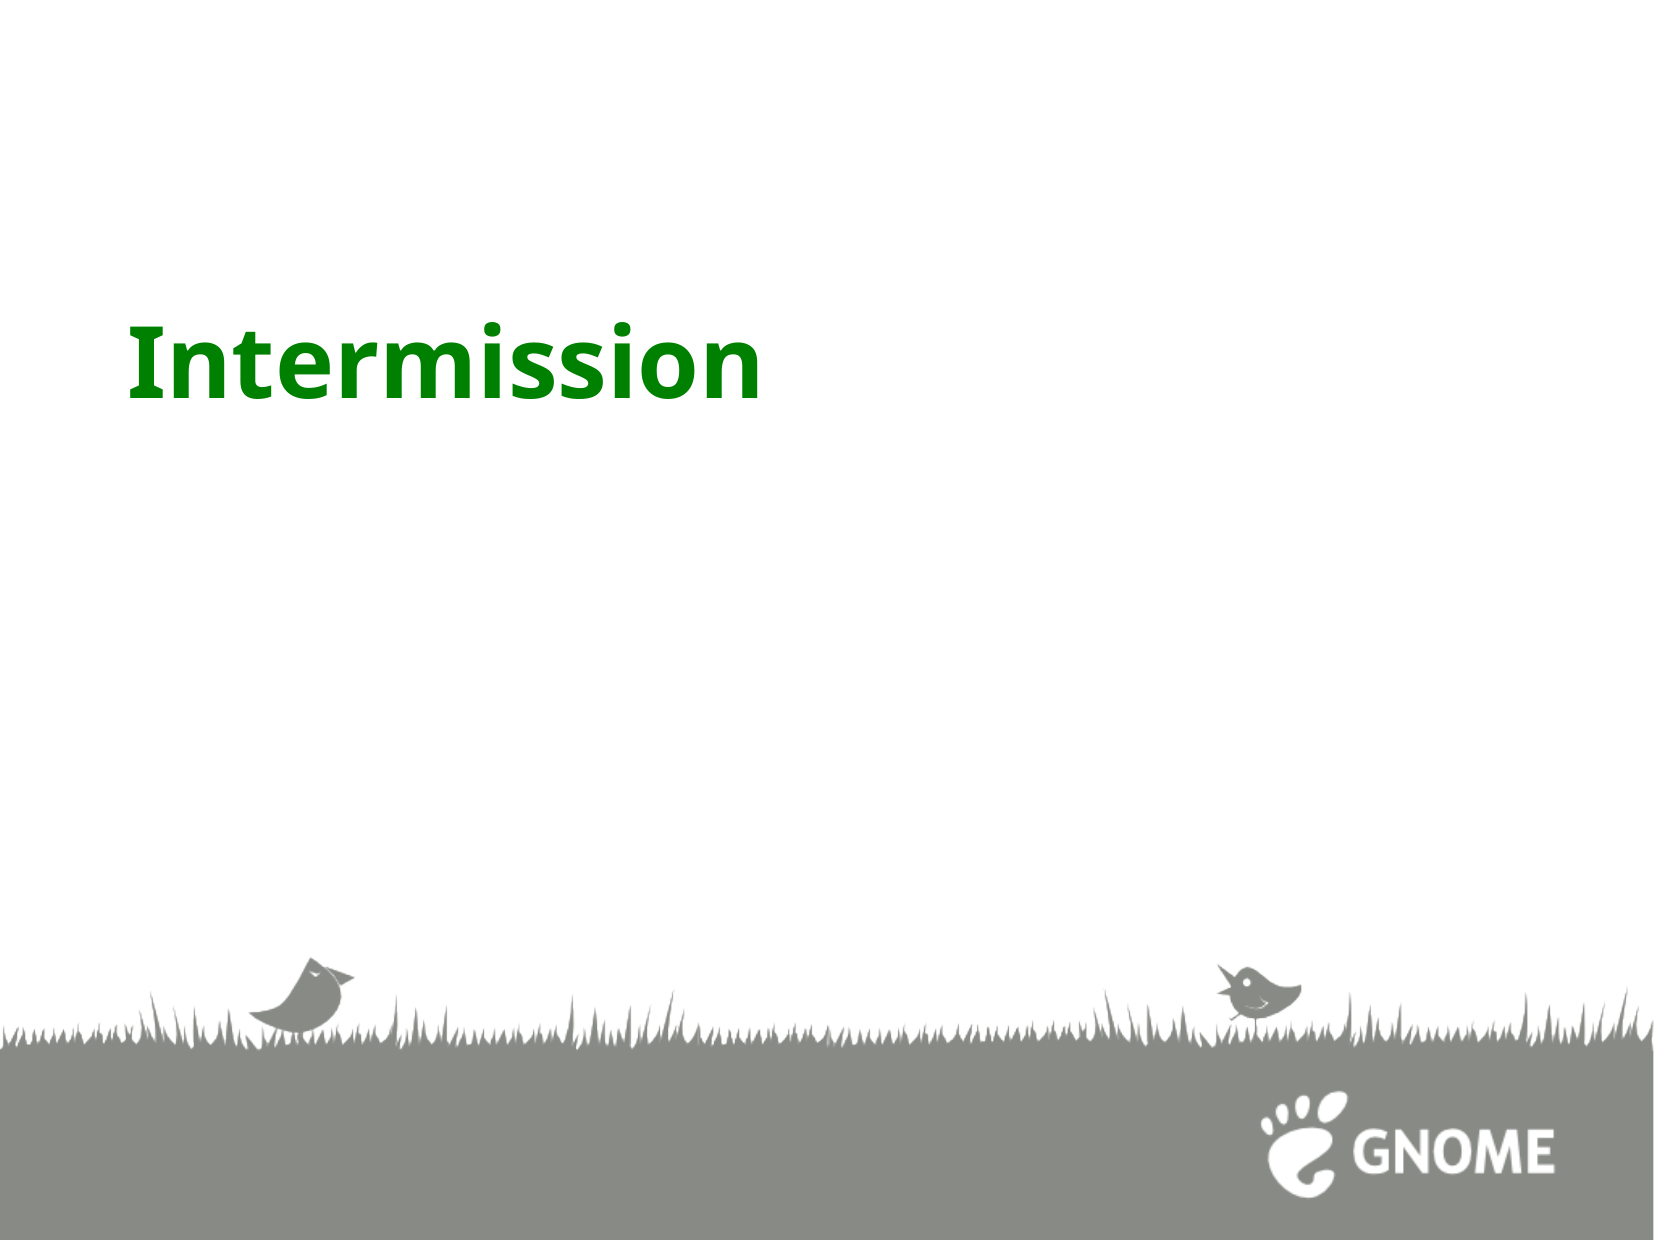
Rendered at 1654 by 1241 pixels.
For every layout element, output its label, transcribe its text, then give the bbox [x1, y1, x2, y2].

picture [0, 0, 1654, 1241]
text_box Intermission [112, 283, 1351, 584]
